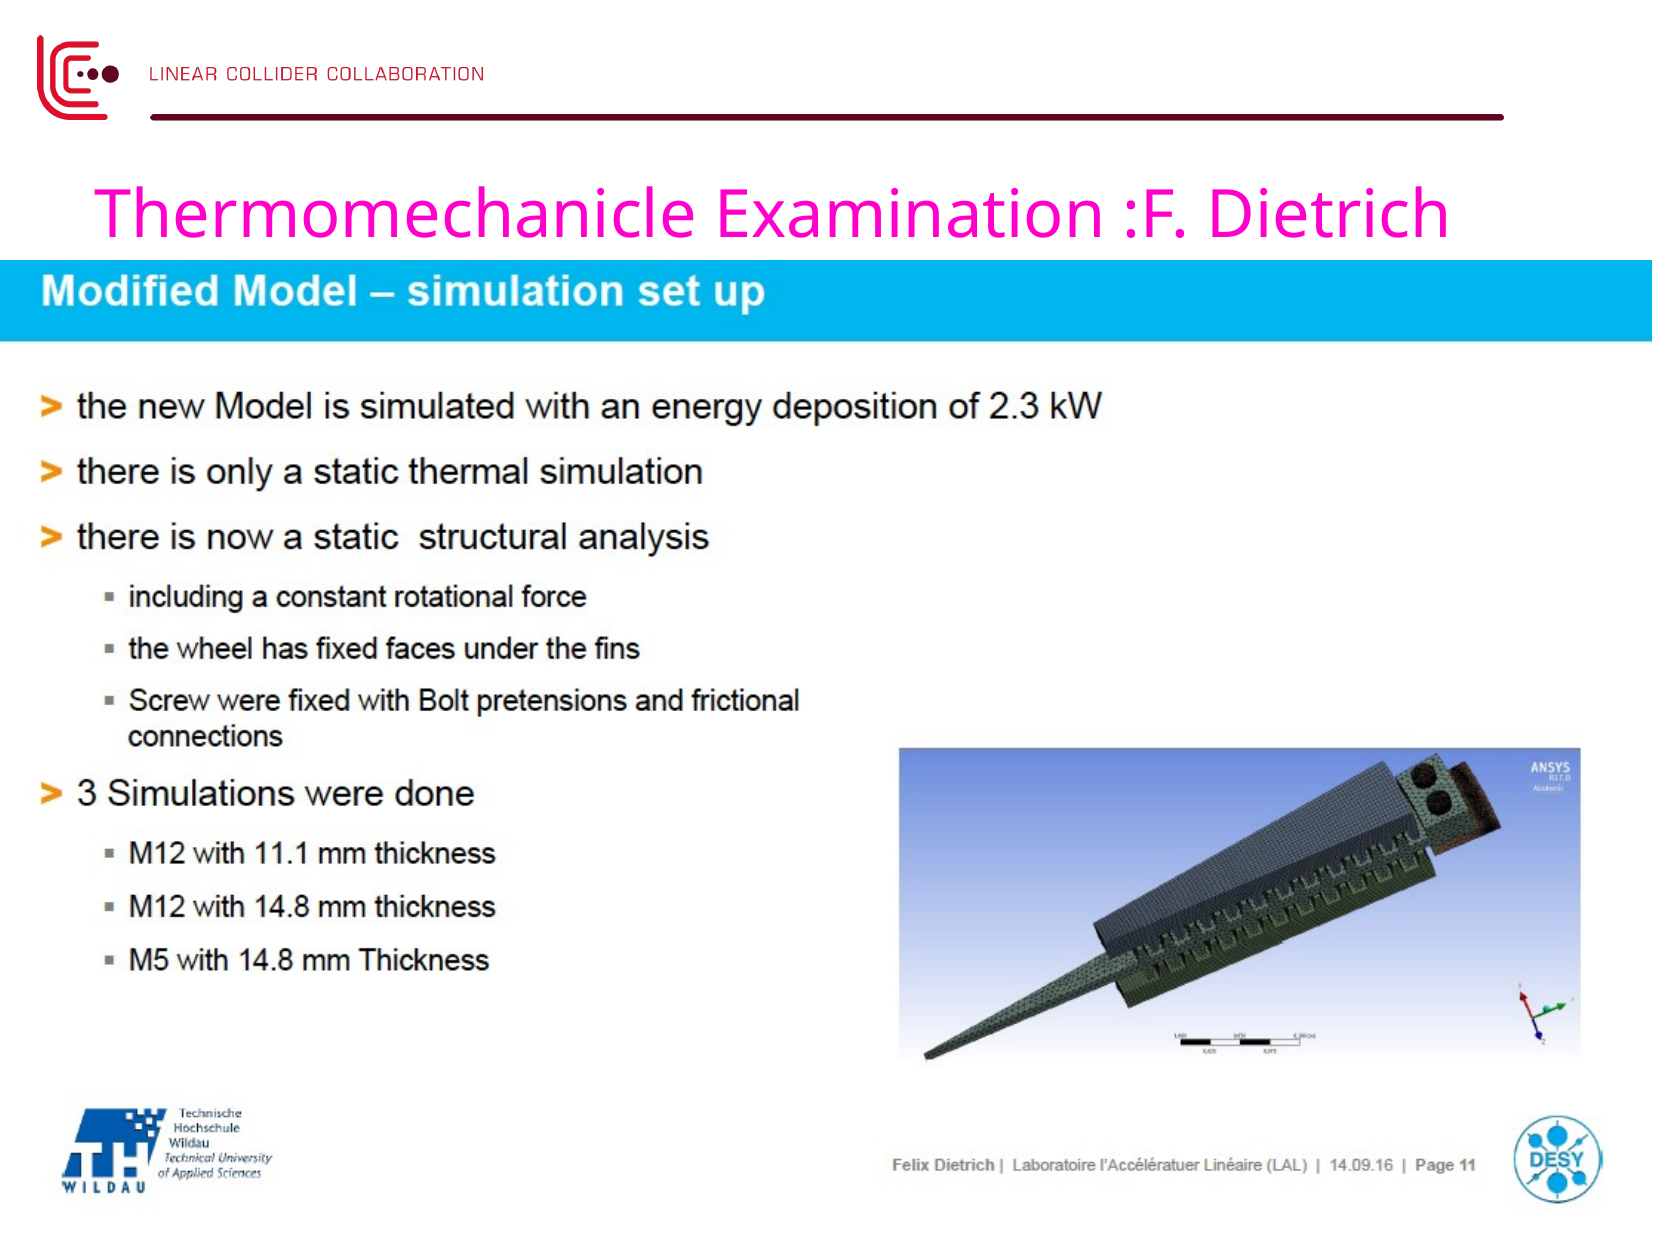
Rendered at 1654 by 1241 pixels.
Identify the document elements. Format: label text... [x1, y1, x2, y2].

picture [133, 274, 219, 307]
title Thermomechanicle Examination :F. Dietrich [94, 108, 1583, 260]
picture [79, 274, 128, 307]
picture [573, 281, 623, 307]
picture [37, 35, 483, 120]
picture [639, 275, 701, 307]
picture [562, 274, 569, 307]
picture [715, 281, 765, 316]
picture [484, 281, 507, 307]
picture [234, 274, 268, 307]
picture [0, 340, 1652, 1211]
picture [511, 274, 519, 307]
picture [522, 275, 559, 307]
picture [408, 281, 430, 307]
picture [445, 280, 480, 307]
picture [370, 292, 395, 298]
picture [349, 274, 356, 307]
picture [433, 274, 442, 307]
picture [270, 274, 346, 307]
picture [43, 274, 74, 307]
